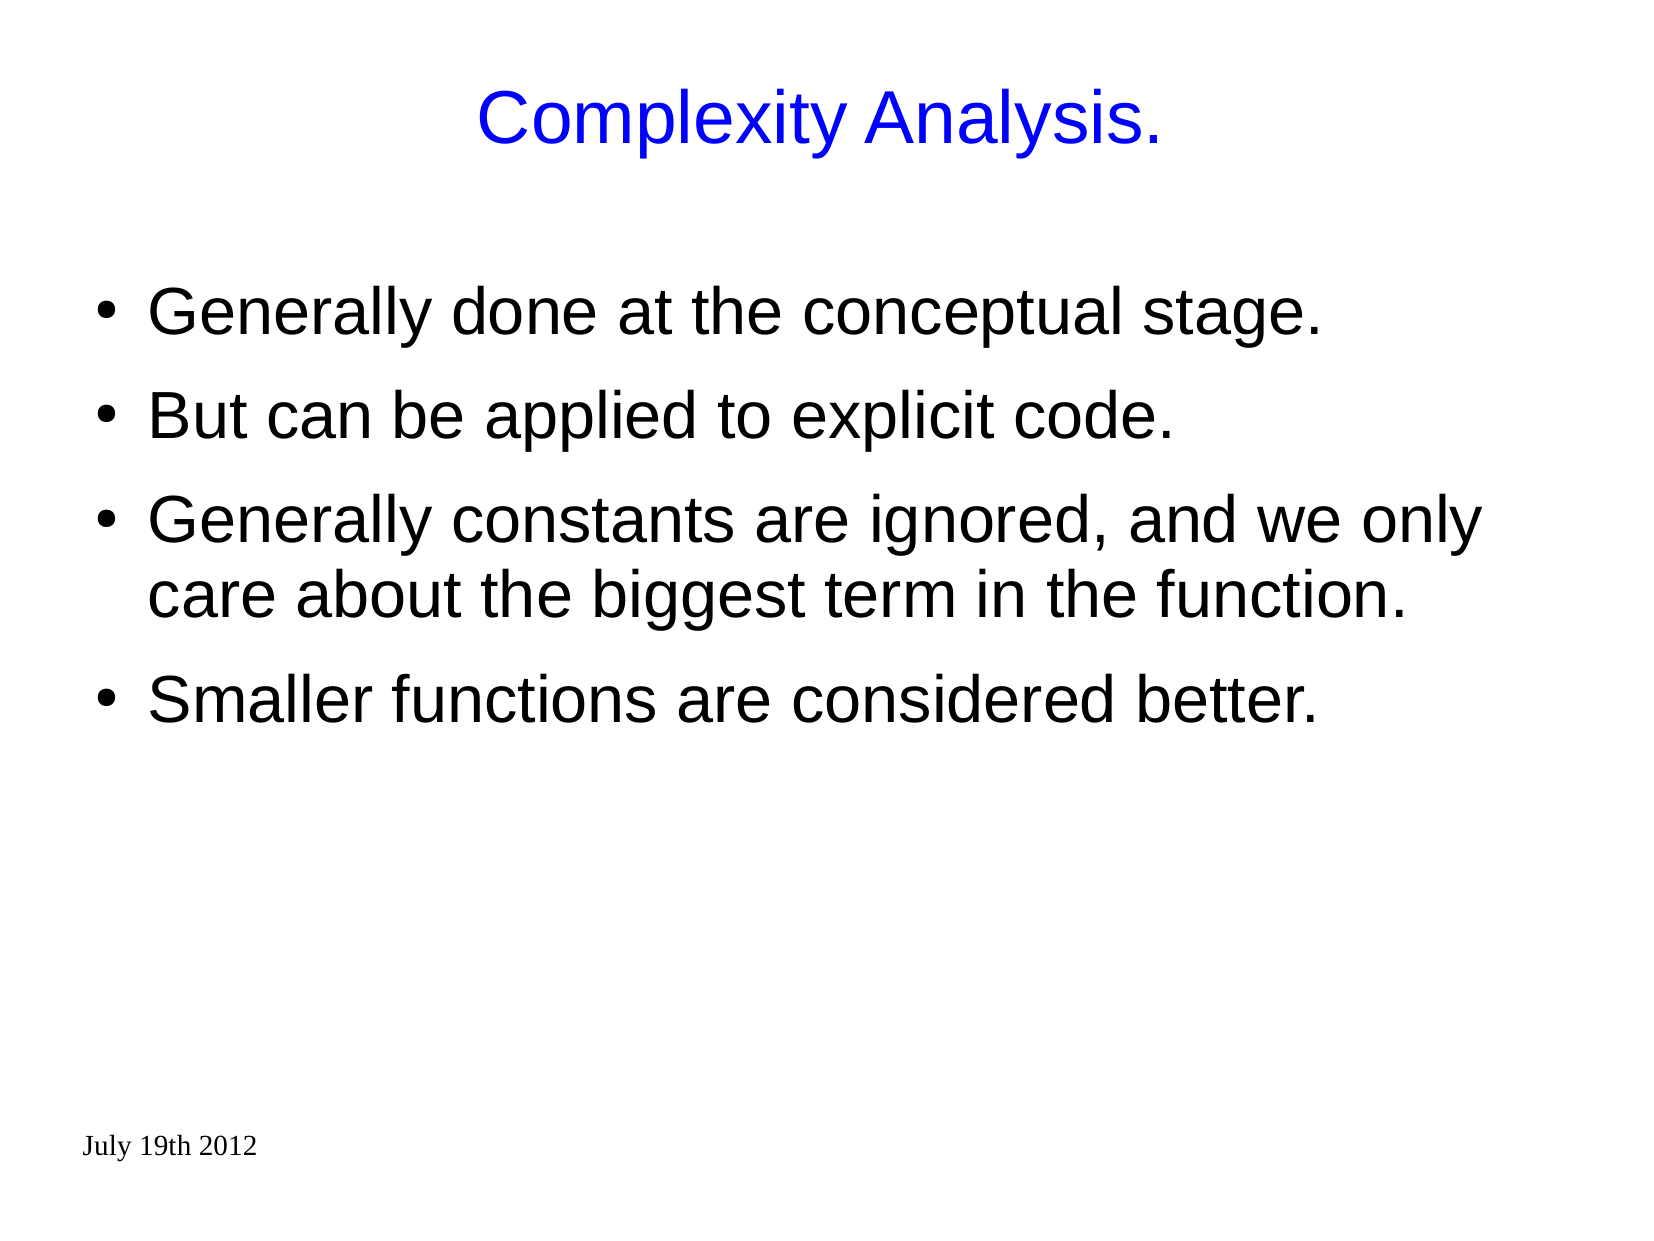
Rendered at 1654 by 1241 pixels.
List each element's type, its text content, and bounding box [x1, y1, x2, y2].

title Complexity Analysis. [76, 58, 1565, 178]
list Generally done at the conceptual stage. But can be applied to explicit code. Generally constants are ignored, and we only care about the biggest term in the function. Smaller functions are considered better. [76, 274, 1565, 1093]
